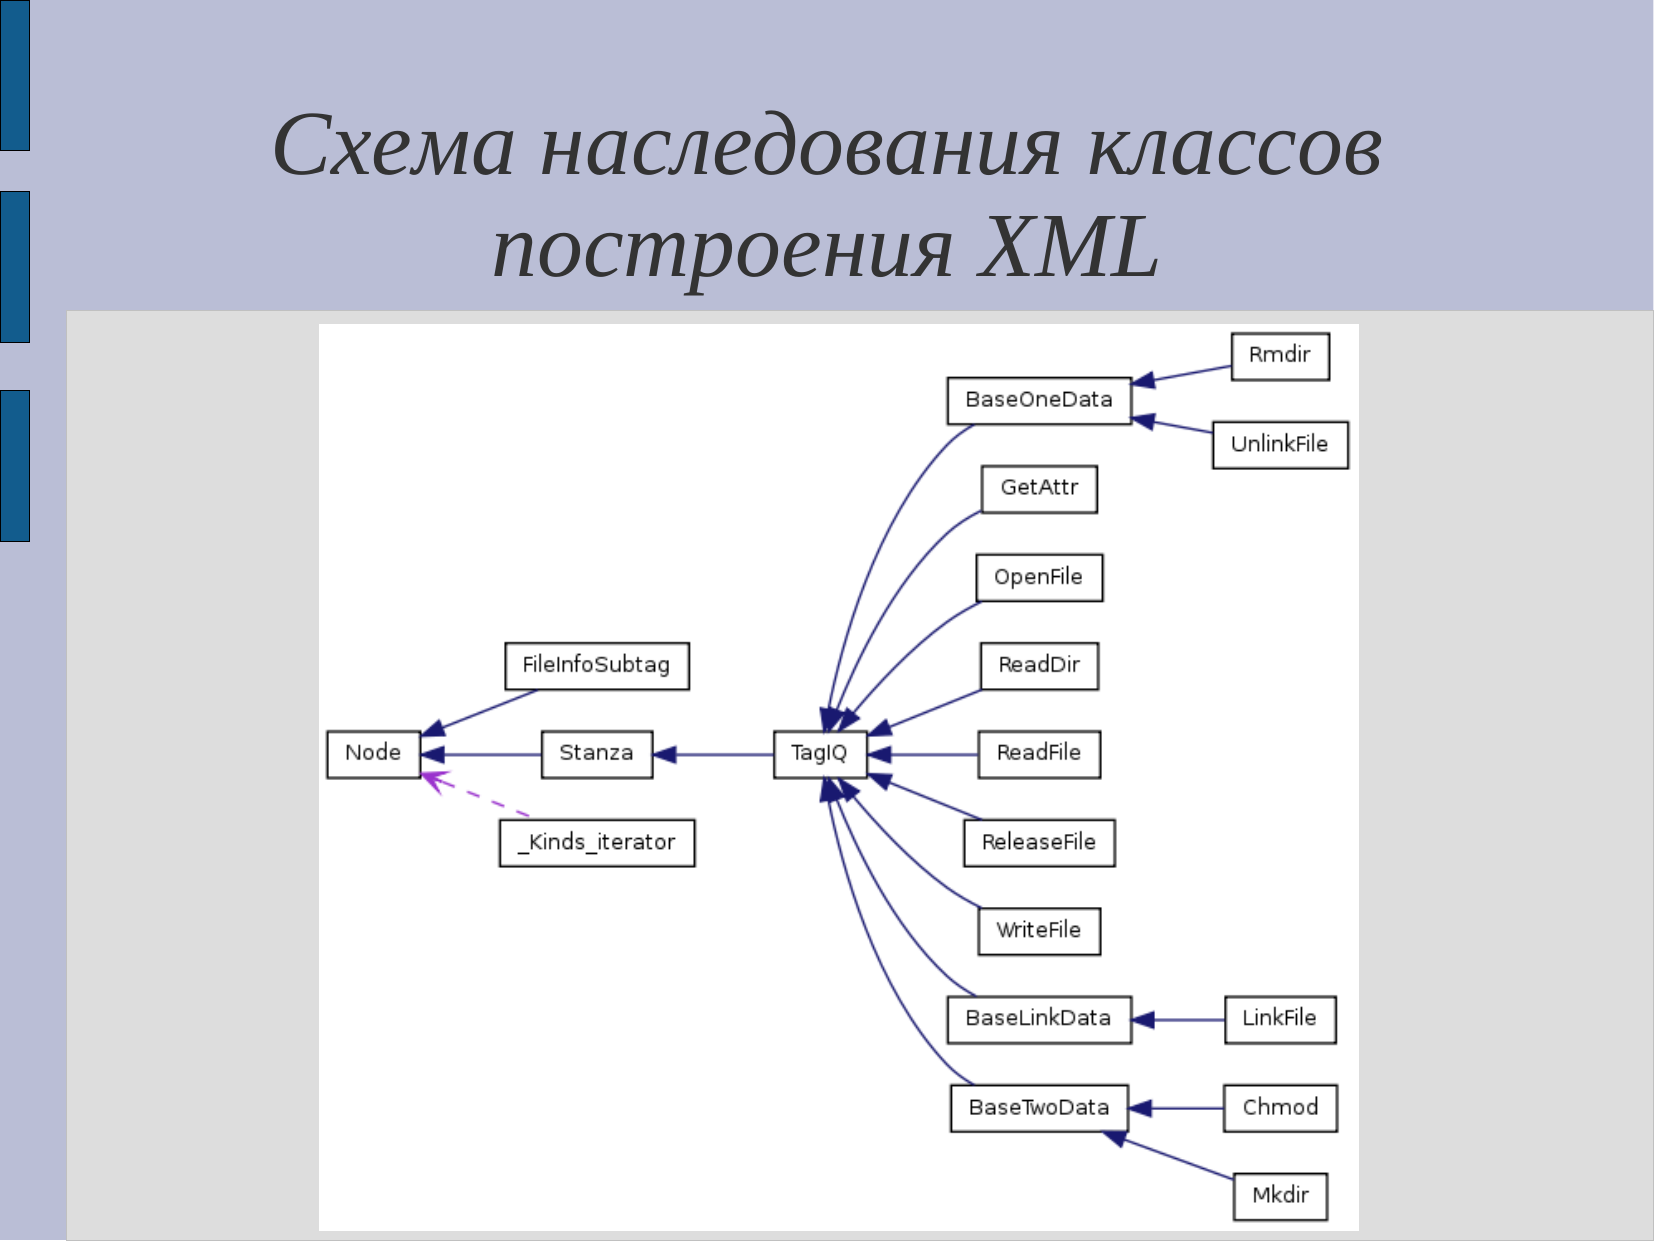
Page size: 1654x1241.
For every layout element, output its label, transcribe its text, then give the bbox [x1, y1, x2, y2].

title Схема наследования классов построения XML [121, 84, 1534, 305]
picture [319, 324, 1359, 1231]
